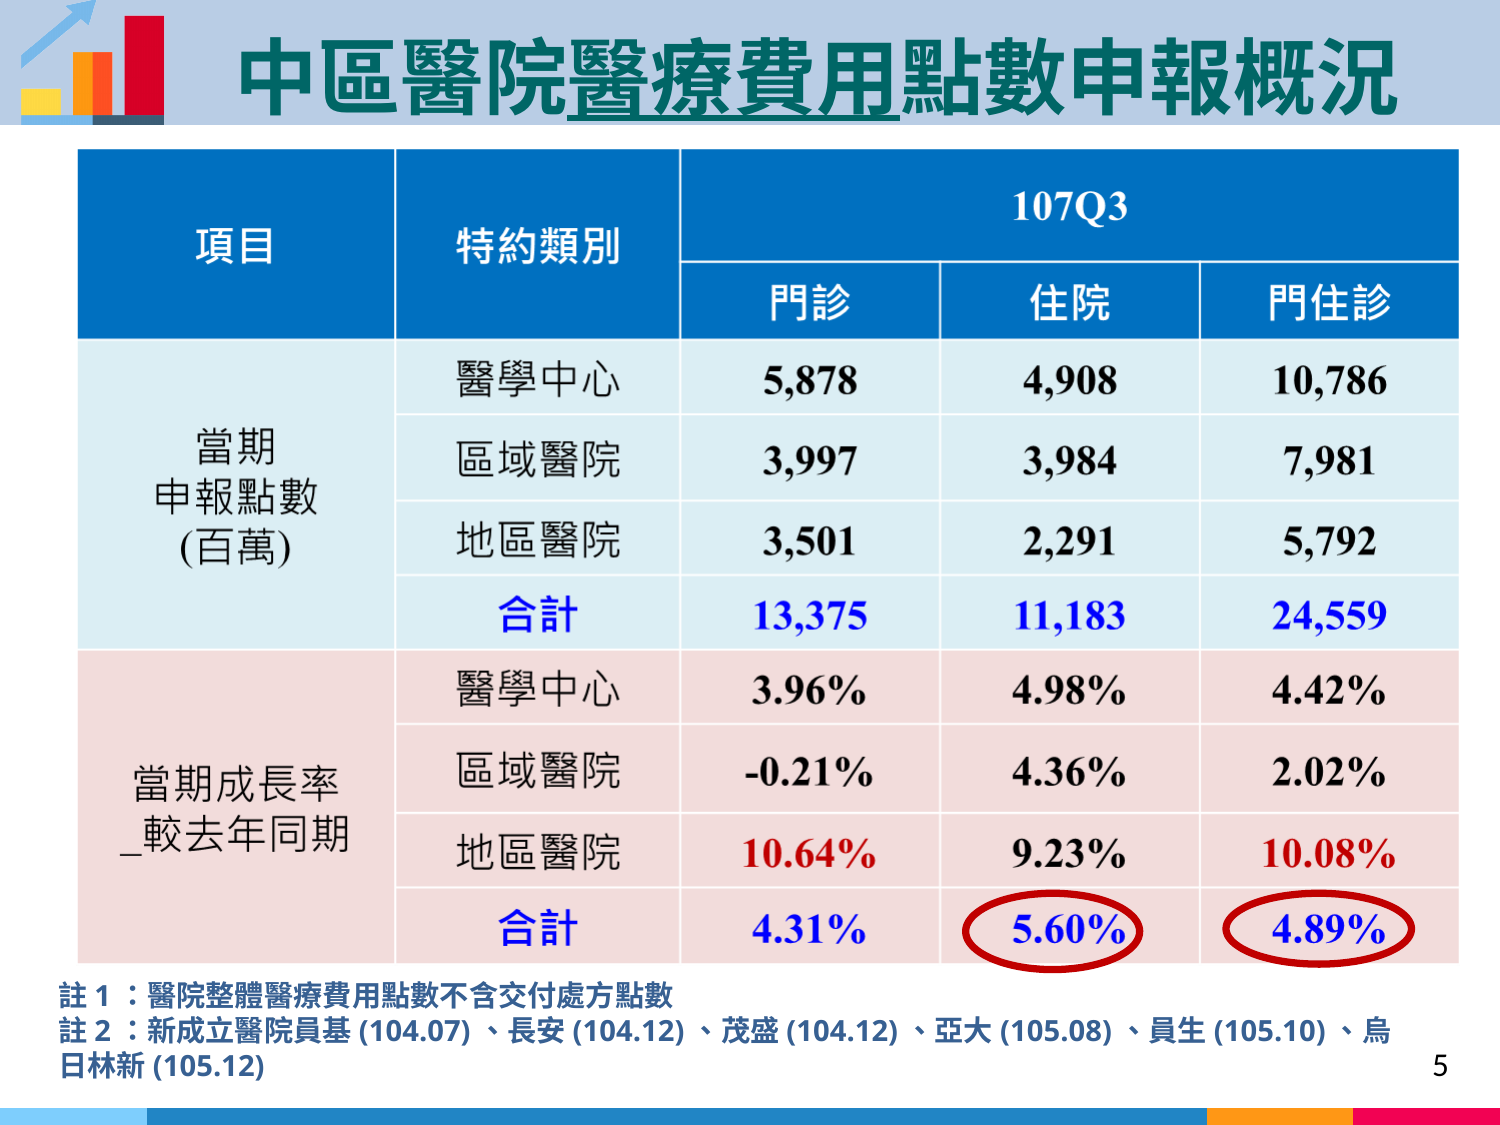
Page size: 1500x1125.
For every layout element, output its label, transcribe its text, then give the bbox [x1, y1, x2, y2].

picture [76, 148, 1460, 978]
text_box <編號> [1395, 1027, 1486, 1097]
text_box 註1：醫院整體醫療費用點數不含交付處方點數 註2：新成立醫院員基(104.07)、長安(104.12)、茂盛(104.12)、亞大(105.08)、員生(105.10)、烏日林新(105.12) [43, 969, 1421, 1091]
picture [17, 0, 168, 125]
picture [970, 897, 1135, 965]
title 中區醫院醫療費用點數申報概況 [134, 13, 1500, 138]
